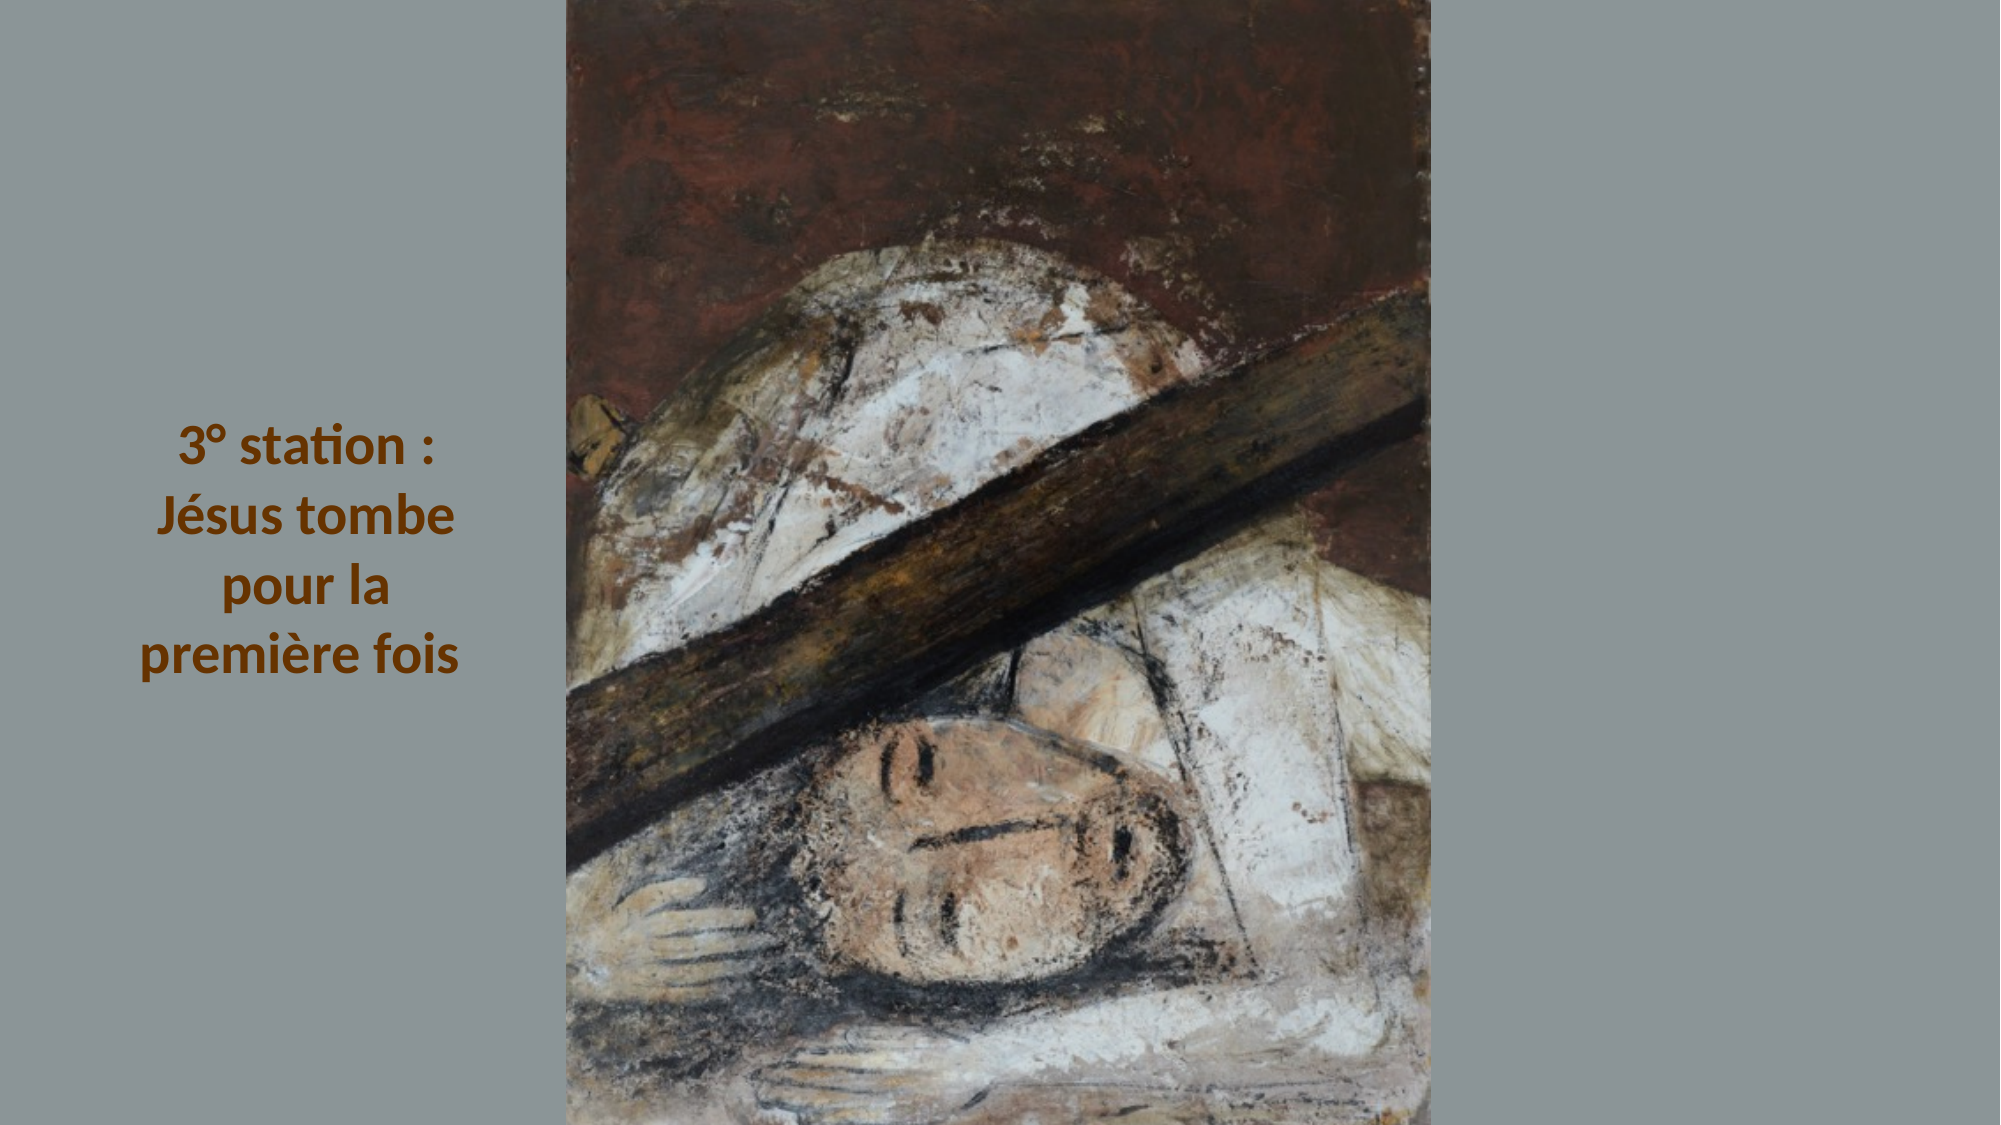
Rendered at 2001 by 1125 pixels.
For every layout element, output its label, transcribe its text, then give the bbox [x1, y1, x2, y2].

picture [0, 0, 2000, 1125]
text_box 3° station : Jésus tombe pour la première fois [93, 398, 520, 697]
